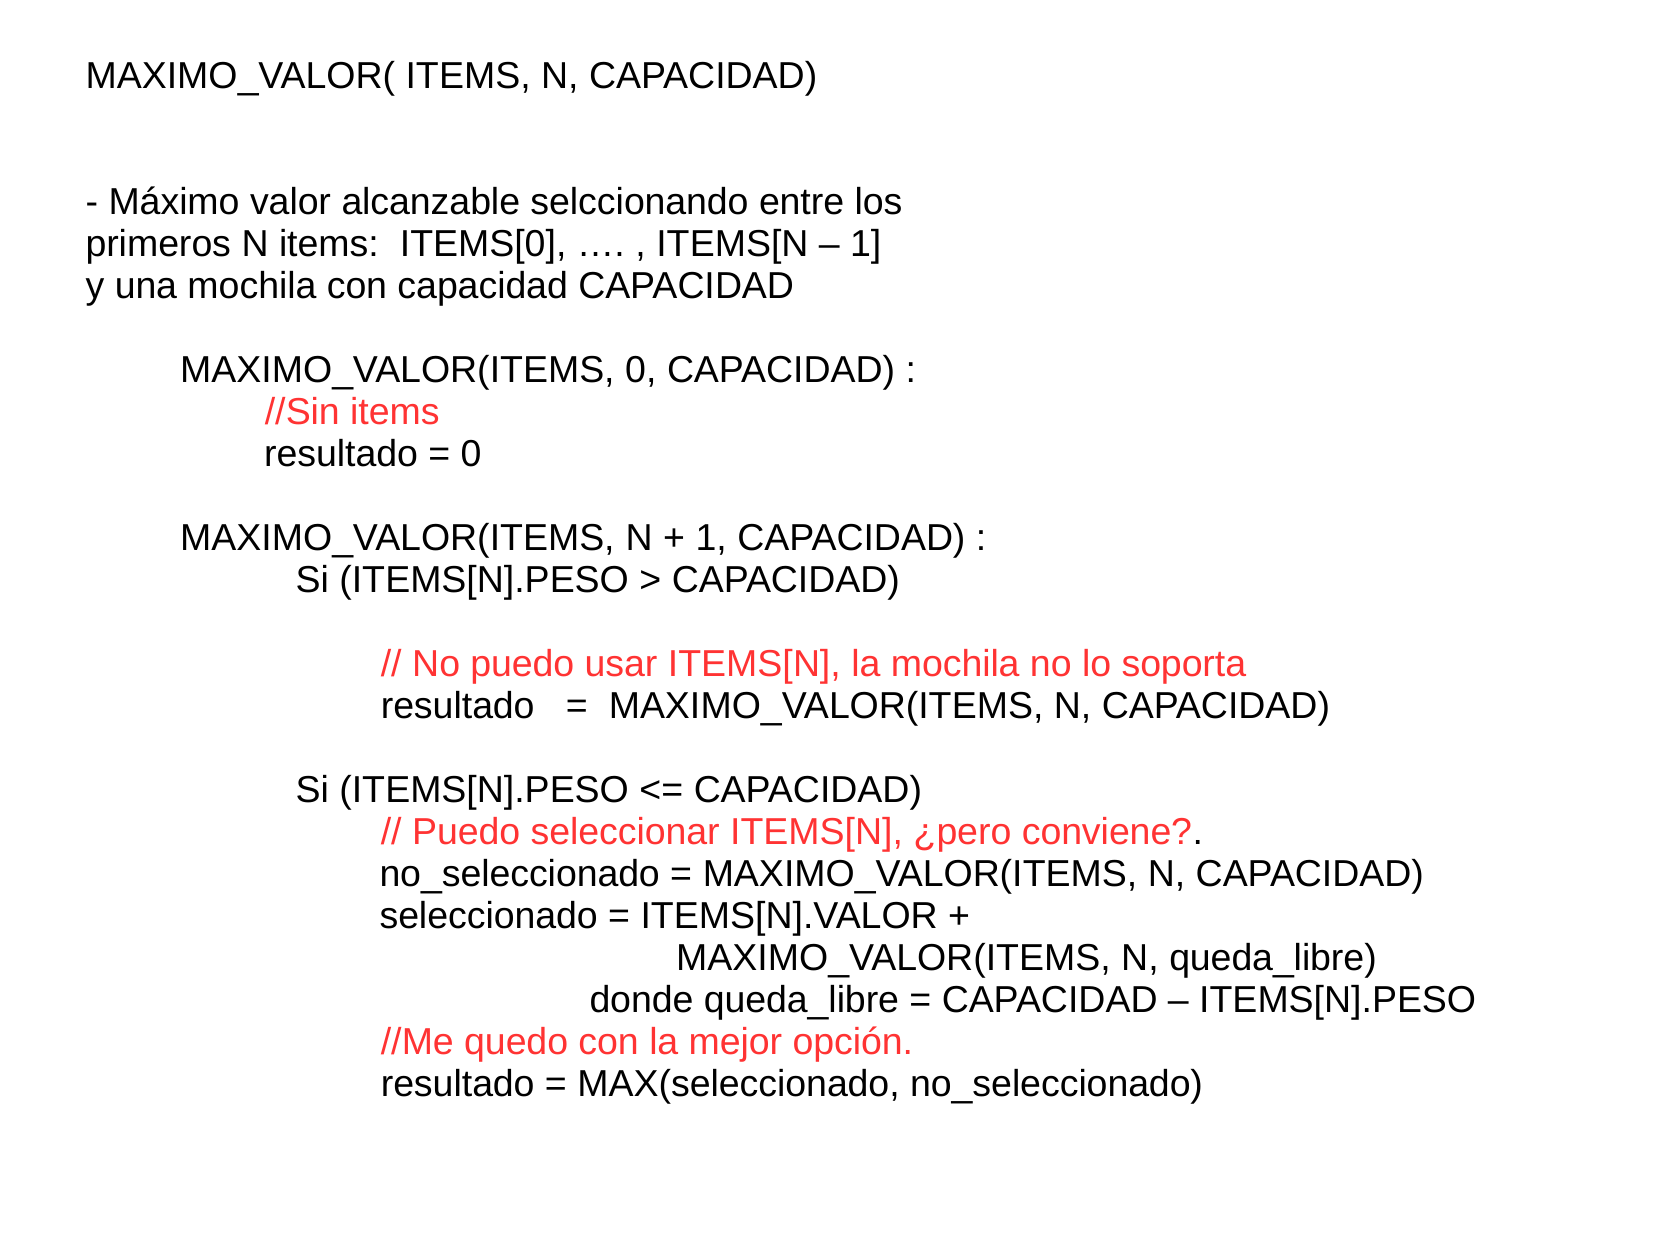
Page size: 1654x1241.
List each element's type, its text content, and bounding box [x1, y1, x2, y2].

text_box MAXIMO_VALOR( ITEMS, N, CAPACIDAD) - Máximo valor alcanzable selccionando entre los primeros N items: ITEMS[0], …. , ITEMS[N – 1] y una mochila con capacidad CAPACIDAD MAXIMO_VALOR(ITEMS, 0, CAPACIDAD) : //Sin items resultado = 0 MAXIMO_VALOR(ITEMS, N + 1, CAPACIDAD) : Si (ITEMS[N].PESO > CAPACIDAD) // No puedo usar ITEMS[N], la mochila no lo soporta resultado = MAXIMO_VALOR(ITEMS, N, CAPACIDAD) Si (ITEMS[N].PESO <= CAPACIDAD) // Puedo seleccionar ITEMS[N], ¿pero conviene?. no_seleccionado = MAXIMO_VALOR(ITEMS, N, CAPACIDAD) seleccionado = ITEMS[N].VALOR + MAXIMO_VALOR(ITEMS, N, queda_libre) donde queda_libre = CAPACIDAD – ITEMS[N].PESO //Me quedo con la mejor opción. resultado = MAX(seleccionado, no_seleccionado) [70, 47, 1524, 1146]
